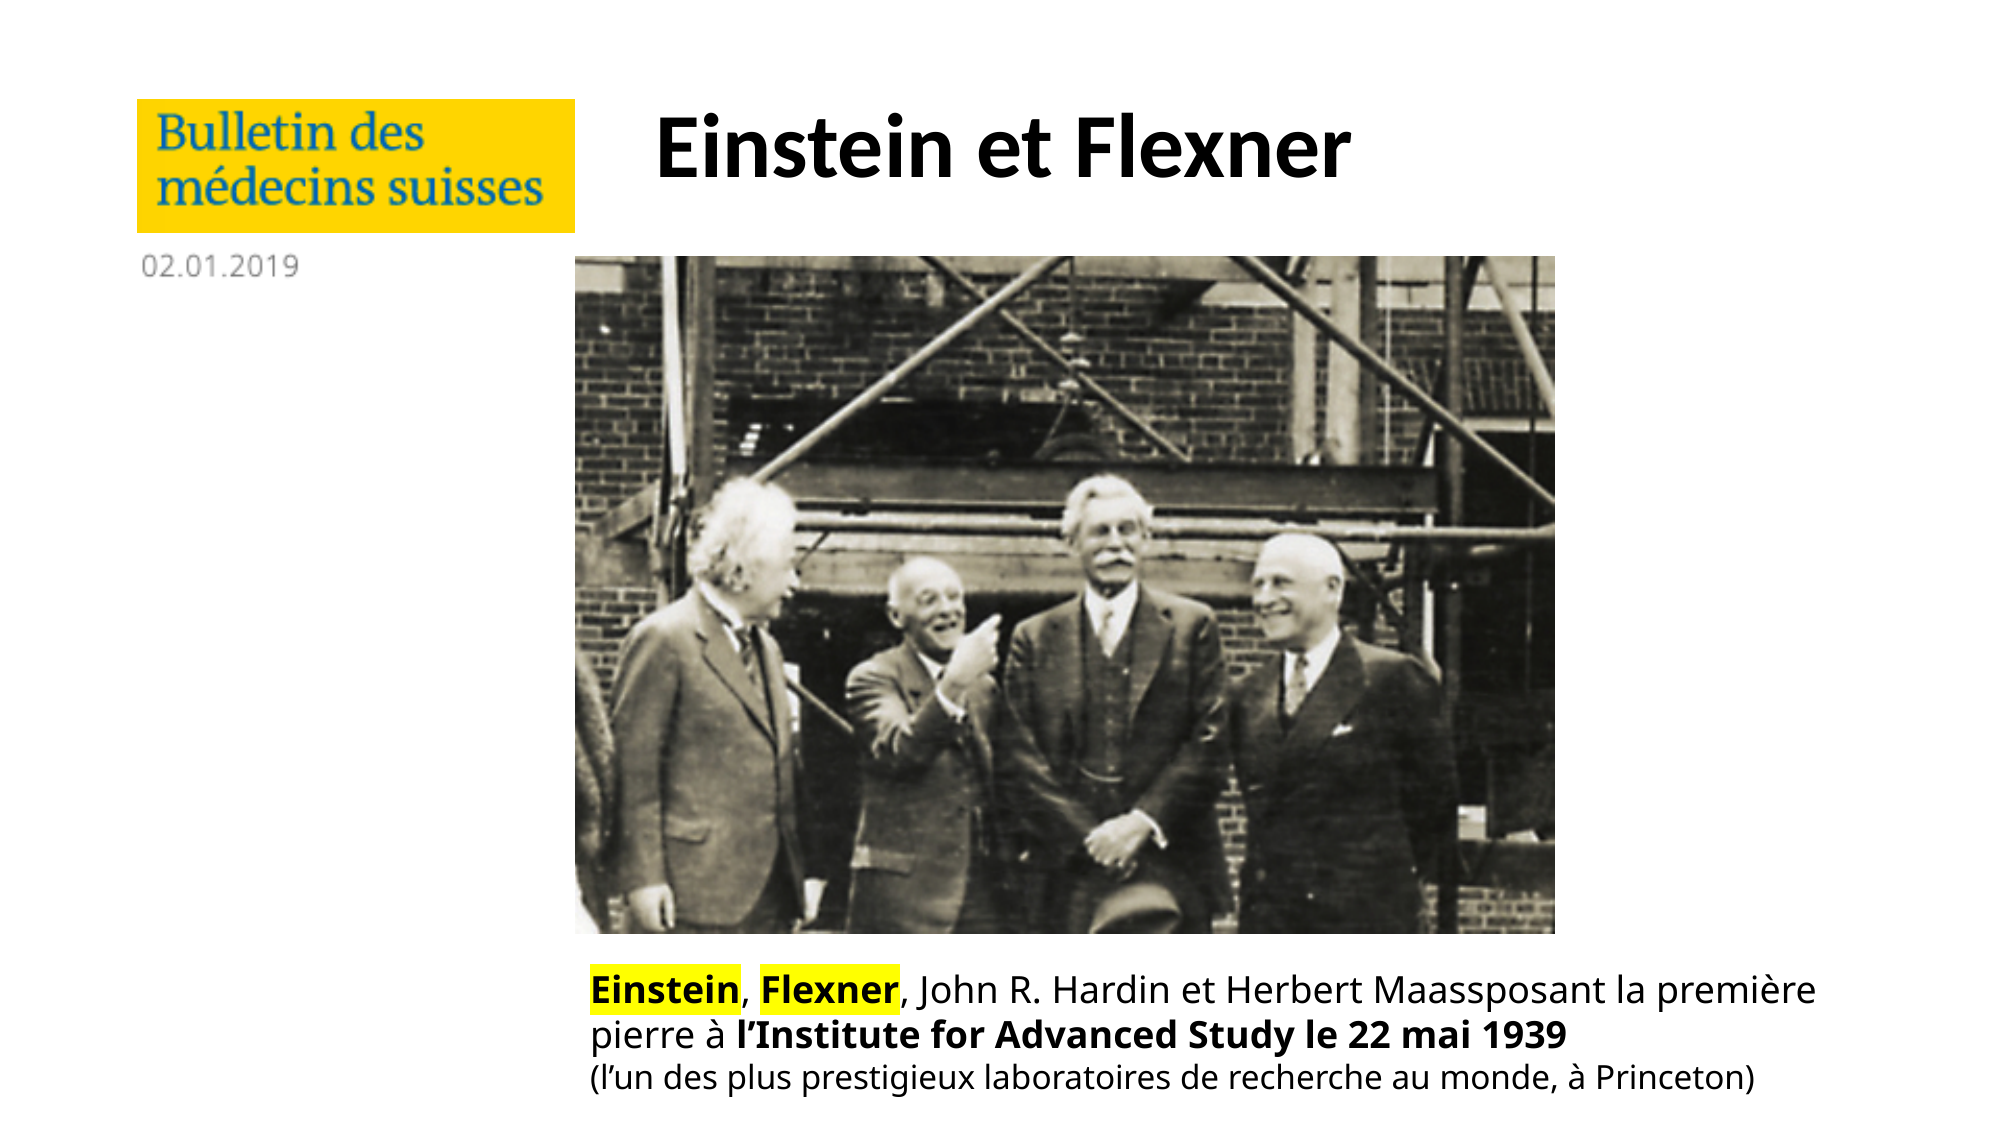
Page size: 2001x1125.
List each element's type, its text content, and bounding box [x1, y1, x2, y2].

picture [137, 99, 575, 233]
text_box Einstein, Flexner, John R. Hardin et Herbert Maass posant la première pierre à l’Institute for Advanced Study le 22 mai 1939 (l’un des plus prestigieux laboratoires de recherche au monde, à Princeton) [575, 959, 1858, 1106]
title Einstein et Flexner [640, 38, 1885, 257]
picture [575, 256, 1555, 934]
picture [137, 245, 315, 290]
